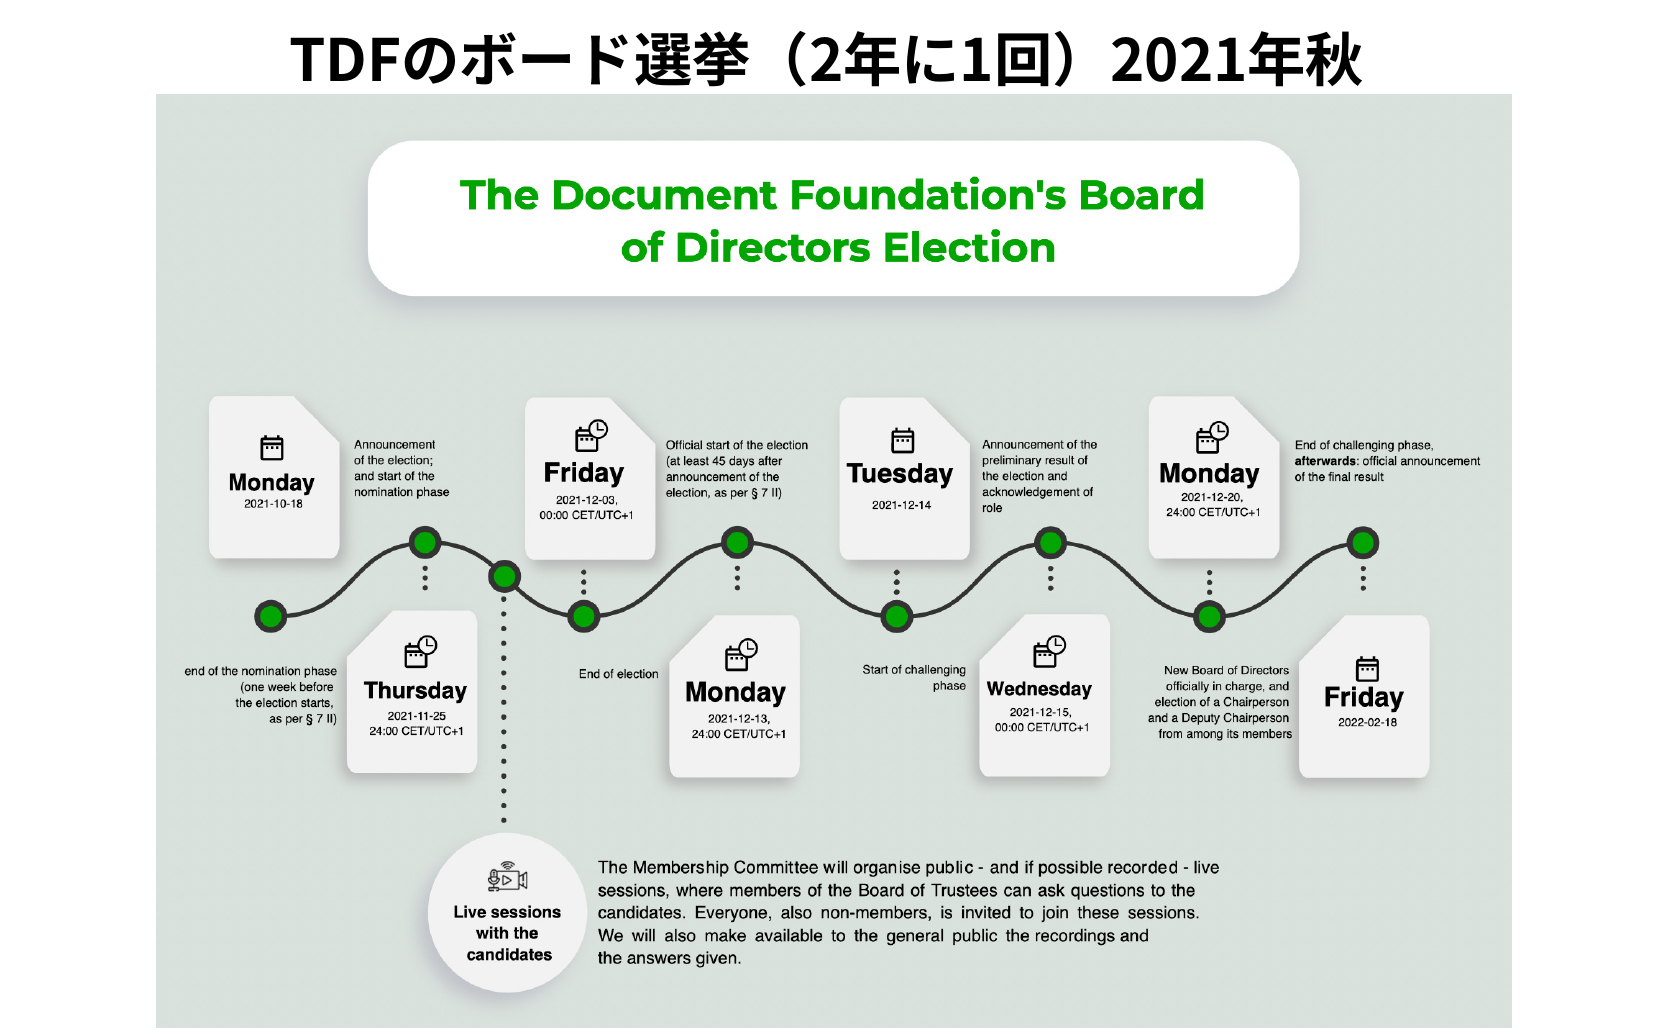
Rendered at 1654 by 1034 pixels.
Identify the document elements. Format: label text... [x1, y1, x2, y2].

picture [156, 94, 1512, 1028]
title TDFのボード選挙（2年に1回）2021年秋 [82, 0, 1571, 143]
